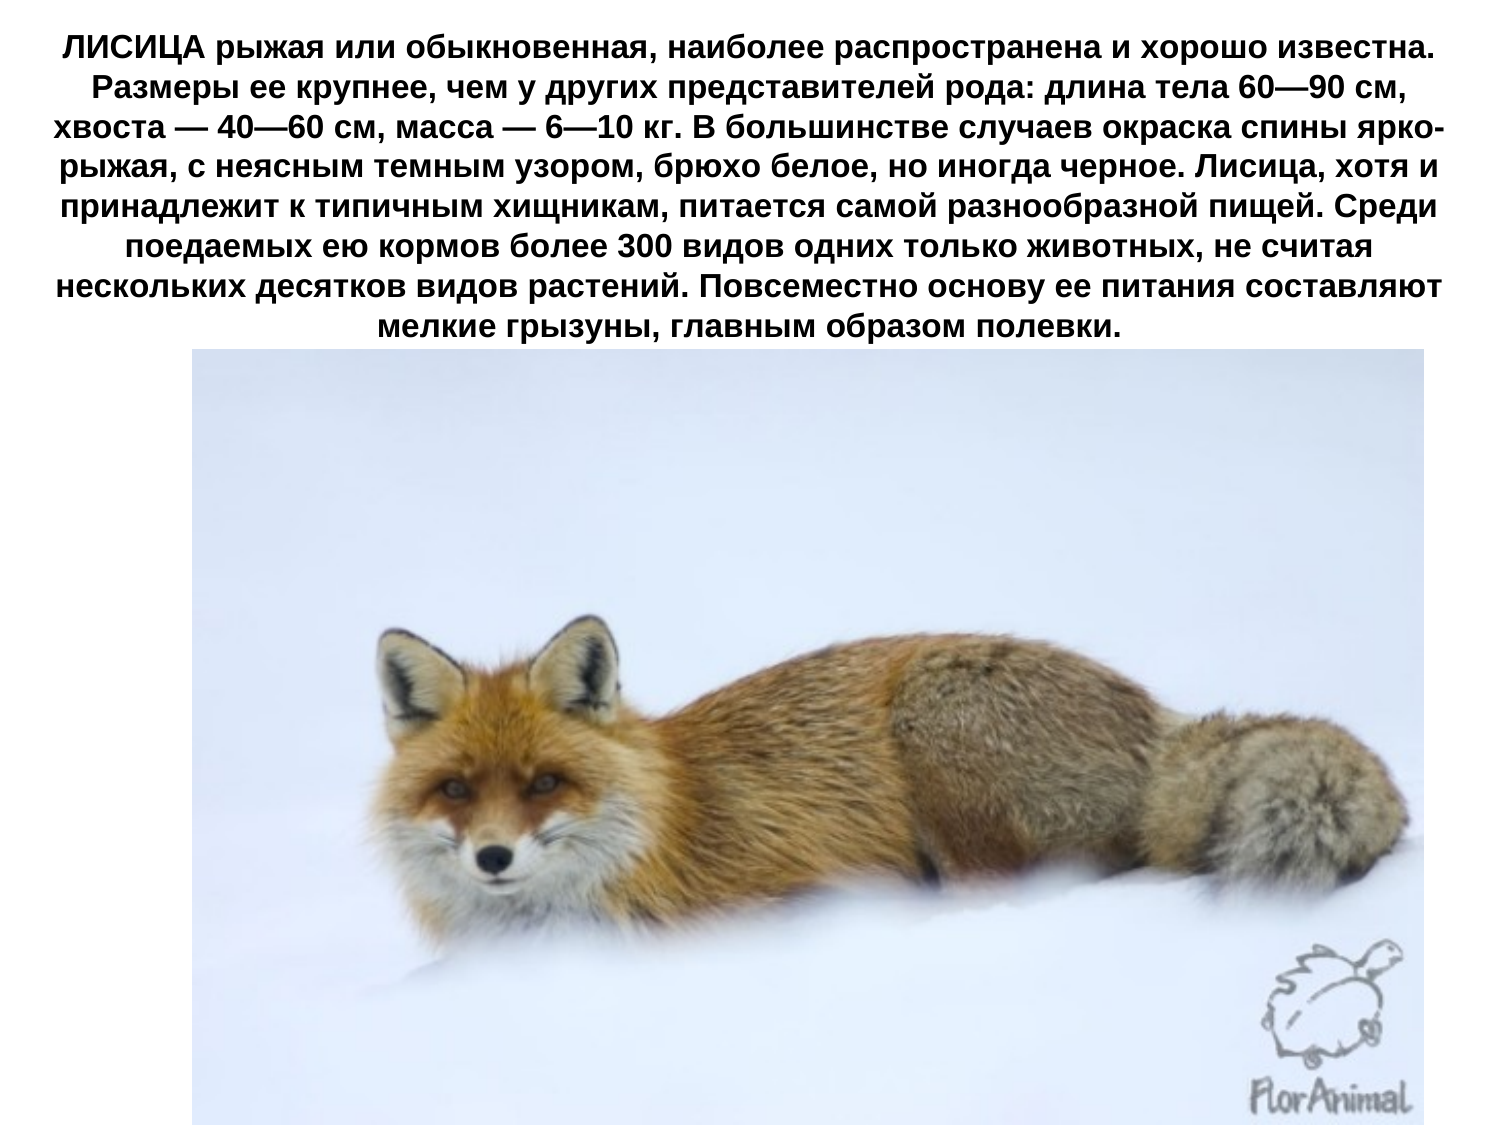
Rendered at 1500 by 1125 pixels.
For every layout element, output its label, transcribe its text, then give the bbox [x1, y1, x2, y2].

title ЛИСИЦА рыжая или обыкновенная, наиболее распространена и хорошо известна. Размеры ее крупнее, чем у других представителей рода: длина тела 60—90 см, хвоста — 40—60 см, масса — 6—10 кг. В большинстве случаев окраска спины ярко-рыжая, с неясным темным узором, брюхо белое, но иногда черное. Лисица, хотя и принадлежит к типичным хищникам, питается самой разнообразной пищей. Среди поедаемых ею кормов более 300 видов одних только животных, не считая нескольких десятков видов растений. Повсеместно основу ее питания составляют мелкие грызуны, главным образом полевки. [29, 17, 1471, 353]
picture [192, 349, 1424, 1125]
